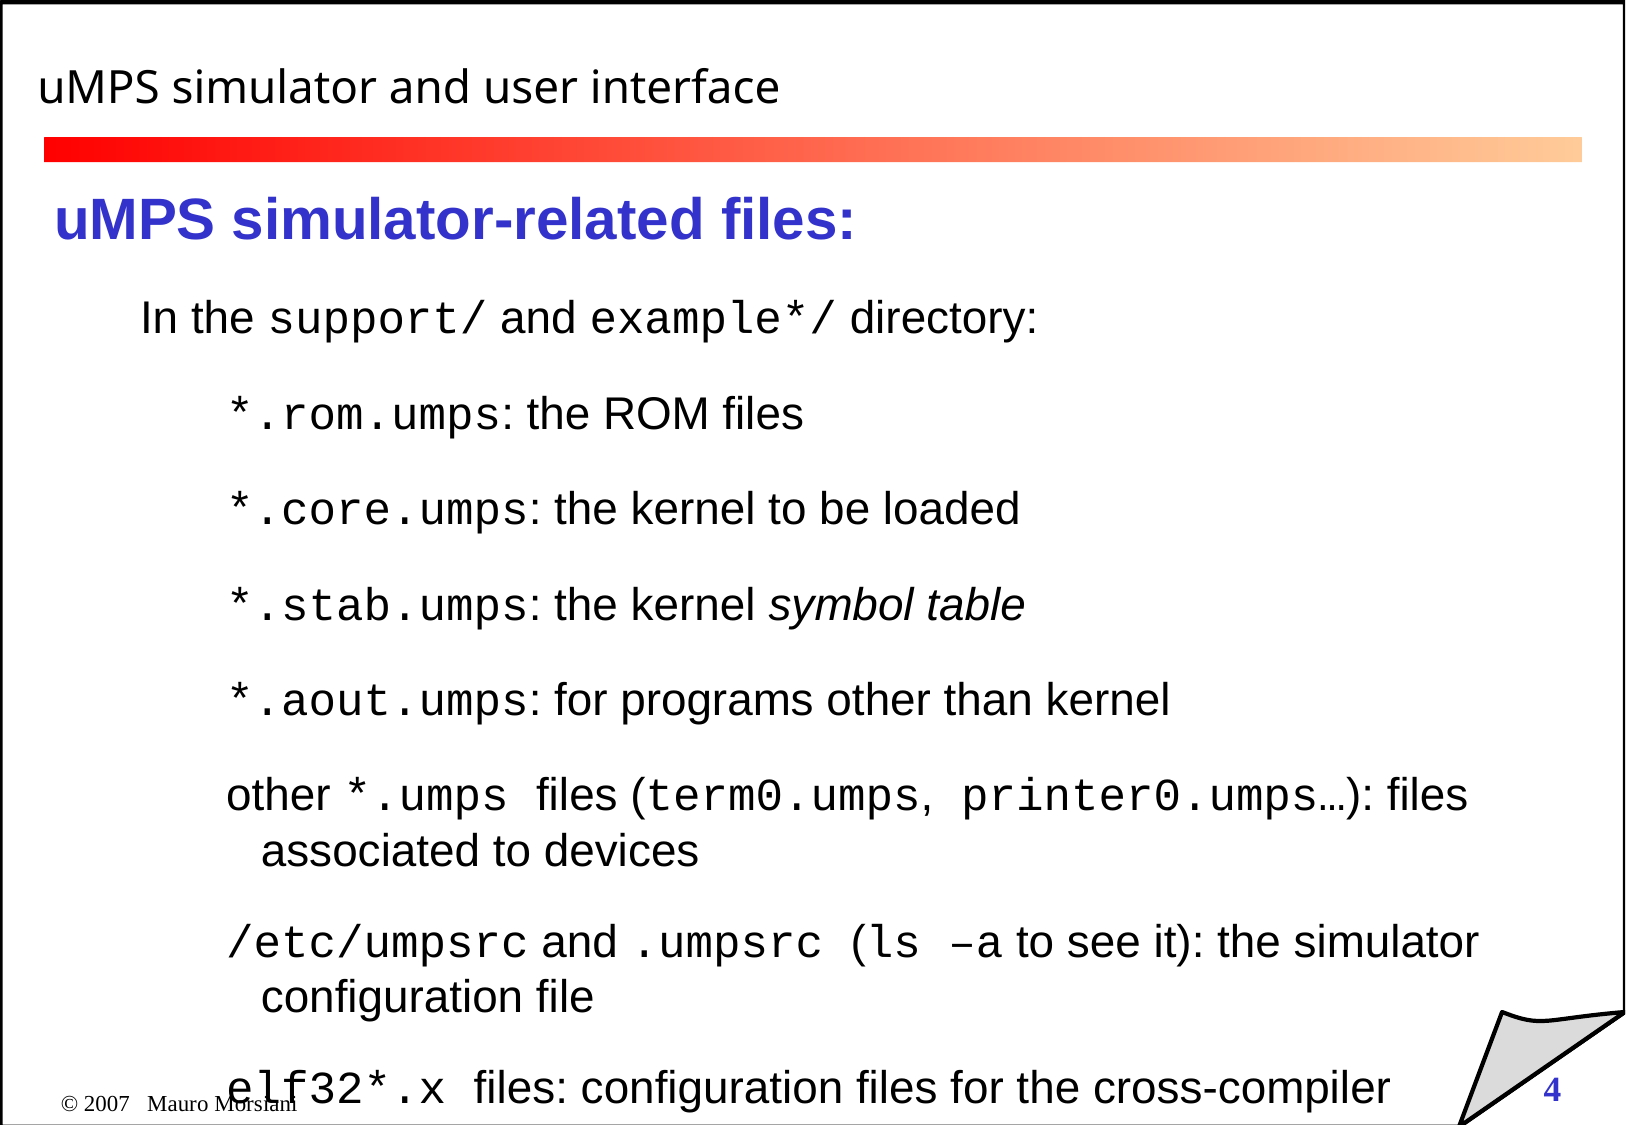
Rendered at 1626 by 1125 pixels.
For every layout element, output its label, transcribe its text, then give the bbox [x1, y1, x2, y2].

title uMPS simulator and user interface [37, 44, 1588, 131]
list uMPS simulator-related files: In the support/ and example*/ directory: *.rom.umps: the ROM files *.core.umps: the kernel to be loaded *.stab.umps: the kernel symbol table *.aout.umps: for programs other than kernel other *.umps files (term0.umps, printer0.umps…): files associated to devices /etc/umpsrc and .umpsrc (ls –a to see it): the simulator configuration file elf32*.x files: configuration files for the cross-compiler [54, 187, 1571, 1125]
